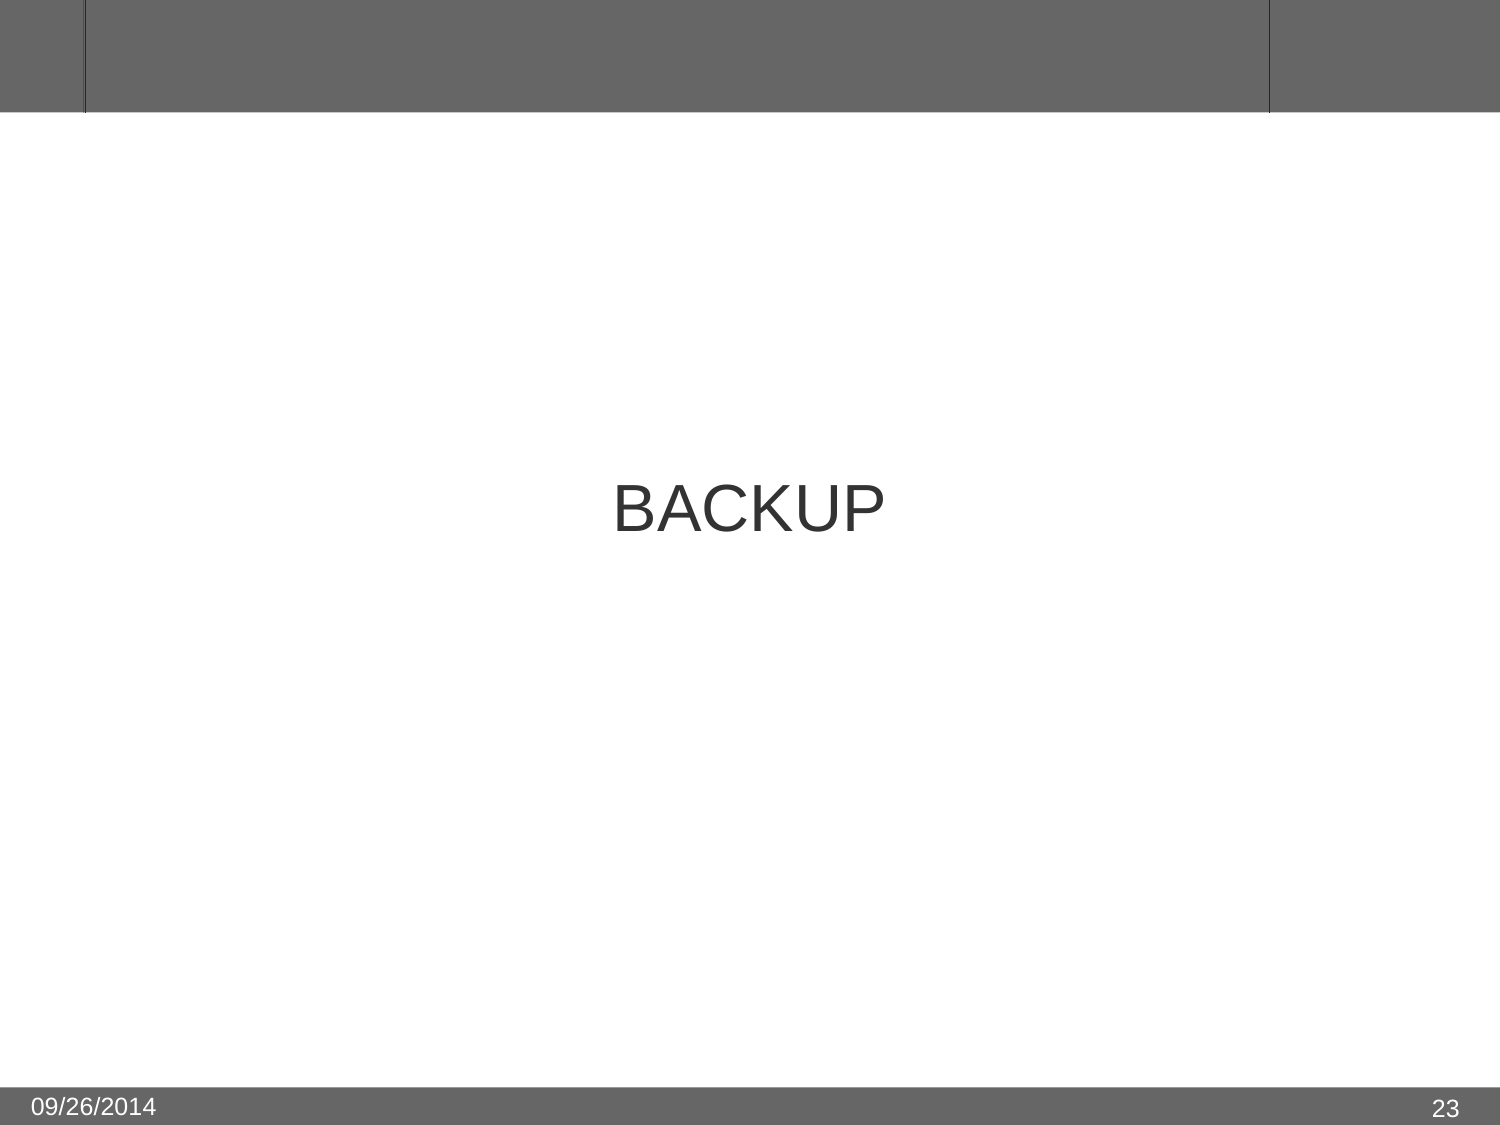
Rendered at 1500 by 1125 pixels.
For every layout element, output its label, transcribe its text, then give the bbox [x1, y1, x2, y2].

title [37, 0, 1313, 113]
text_box BACKUP [187, 471, 1313, 546]
